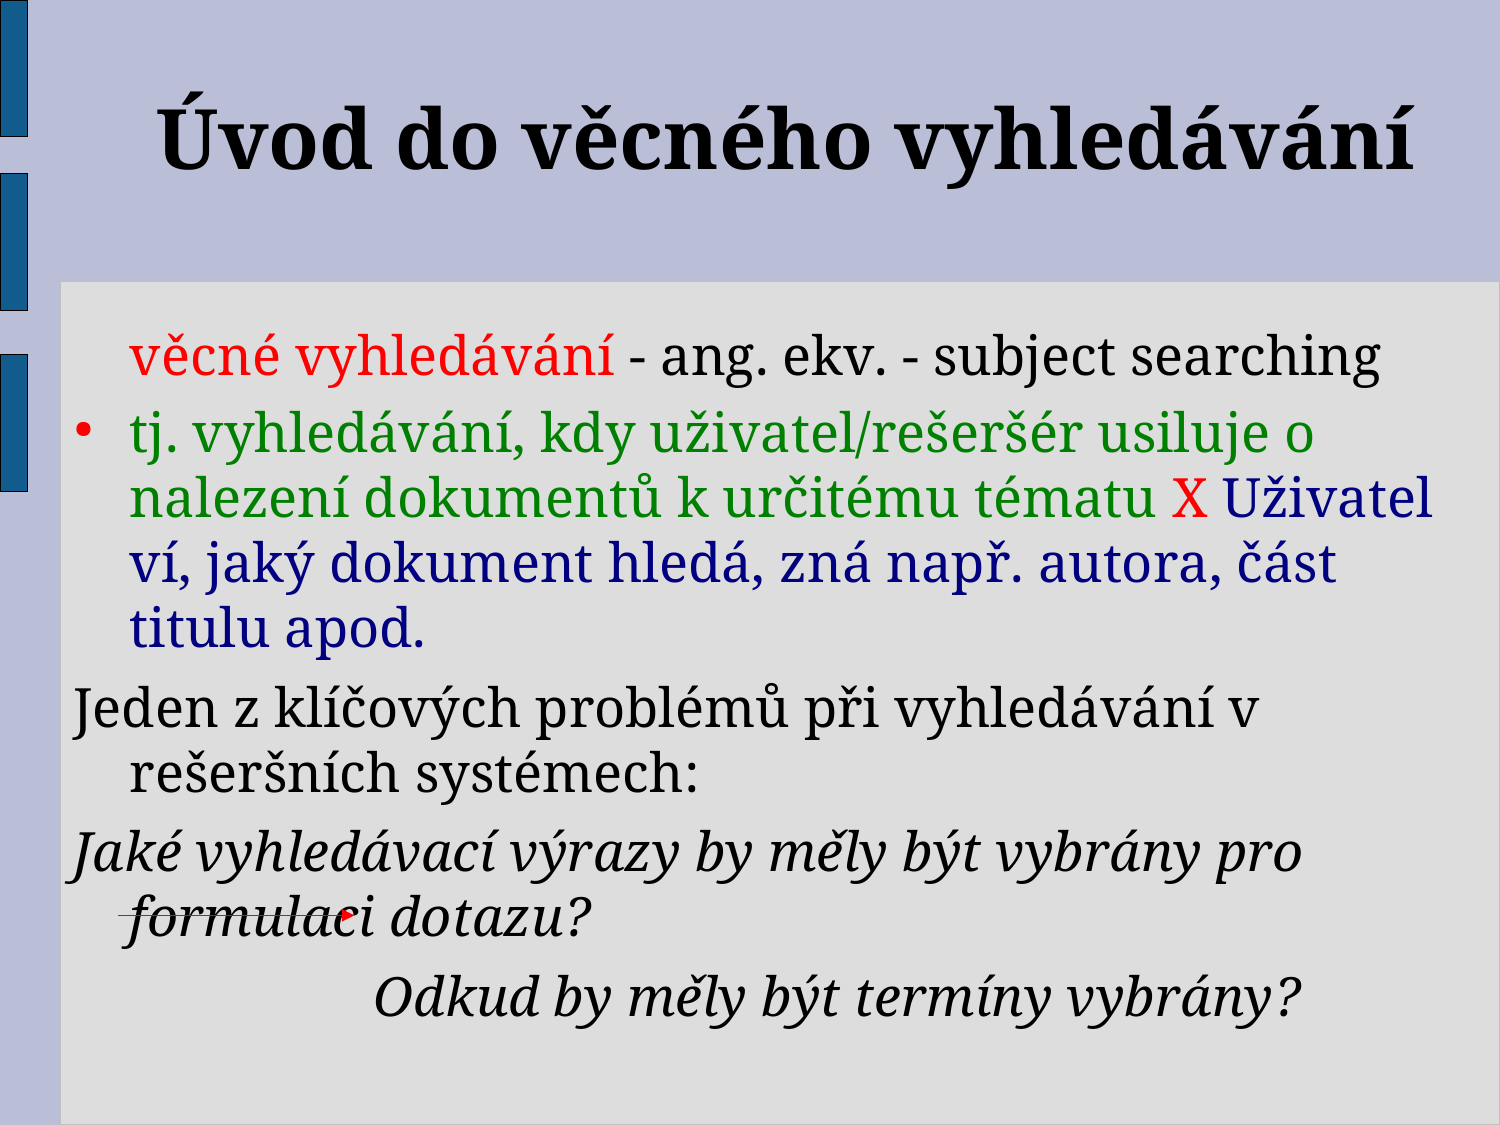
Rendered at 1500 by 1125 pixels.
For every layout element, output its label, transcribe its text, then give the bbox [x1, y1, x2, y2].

list věcné vyhledávání - ang. ekv. - subject searching tj. vyhledávání, kdy uživatel/rešeršér usiluje o nalezení dokumentů k určitému tématu X Uživatel ví, jaký dokument hledá, zná např. autora, část titulu apod. Jeden z klíčových problémů při vyhledávání v rešeršních systémech: Jaké vyhledávací výrazy by měly být vybrány pro formulaci dotazu? Odkud by měly být termíny vybrány? [59, 236, 1477, 1068]
title Úvod do věcného vyhledávání [100, 42, 1471, 231]
